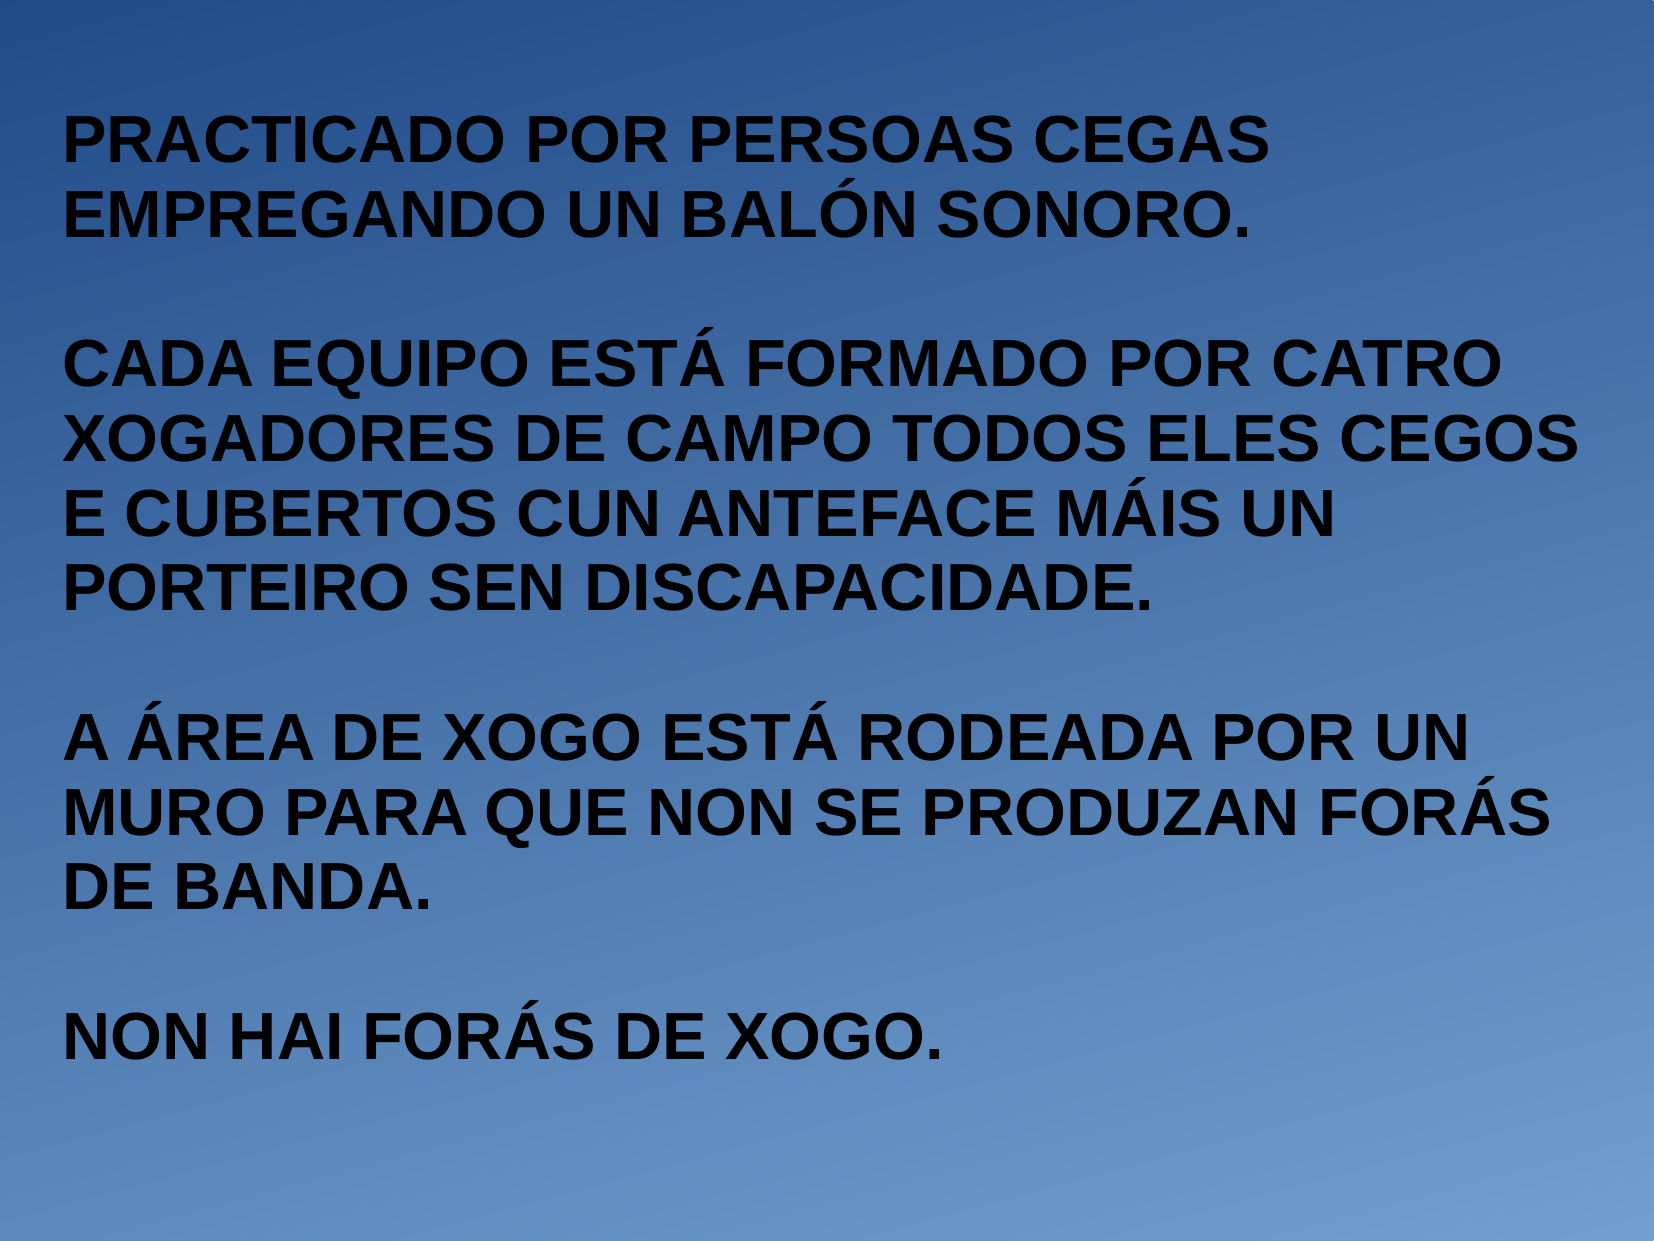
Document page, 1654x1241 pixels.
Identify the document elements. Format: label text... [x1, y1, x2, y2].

text_box PRACTICADO POR PERSOAS CEGAS EMPREGANDO UN BALÓN SONORO. CADA EQUIPO ESTÁ FORMADO POR CATRO XOGADORES DE CAMPO TODOS ELES CEGOS E CUBERTOS CUN ANTEFACE MÁIS UN PORTEIRO SEN DISCAPACIDADE. A ÁREA DE XOGO ESTÁ RODEADA POR UN MURO PARA QUE NON SE PRODUZAN FORÁS DE BANDA. NON HAI FORÁS DE XOGO. [47, 94, 1619, 1170]
